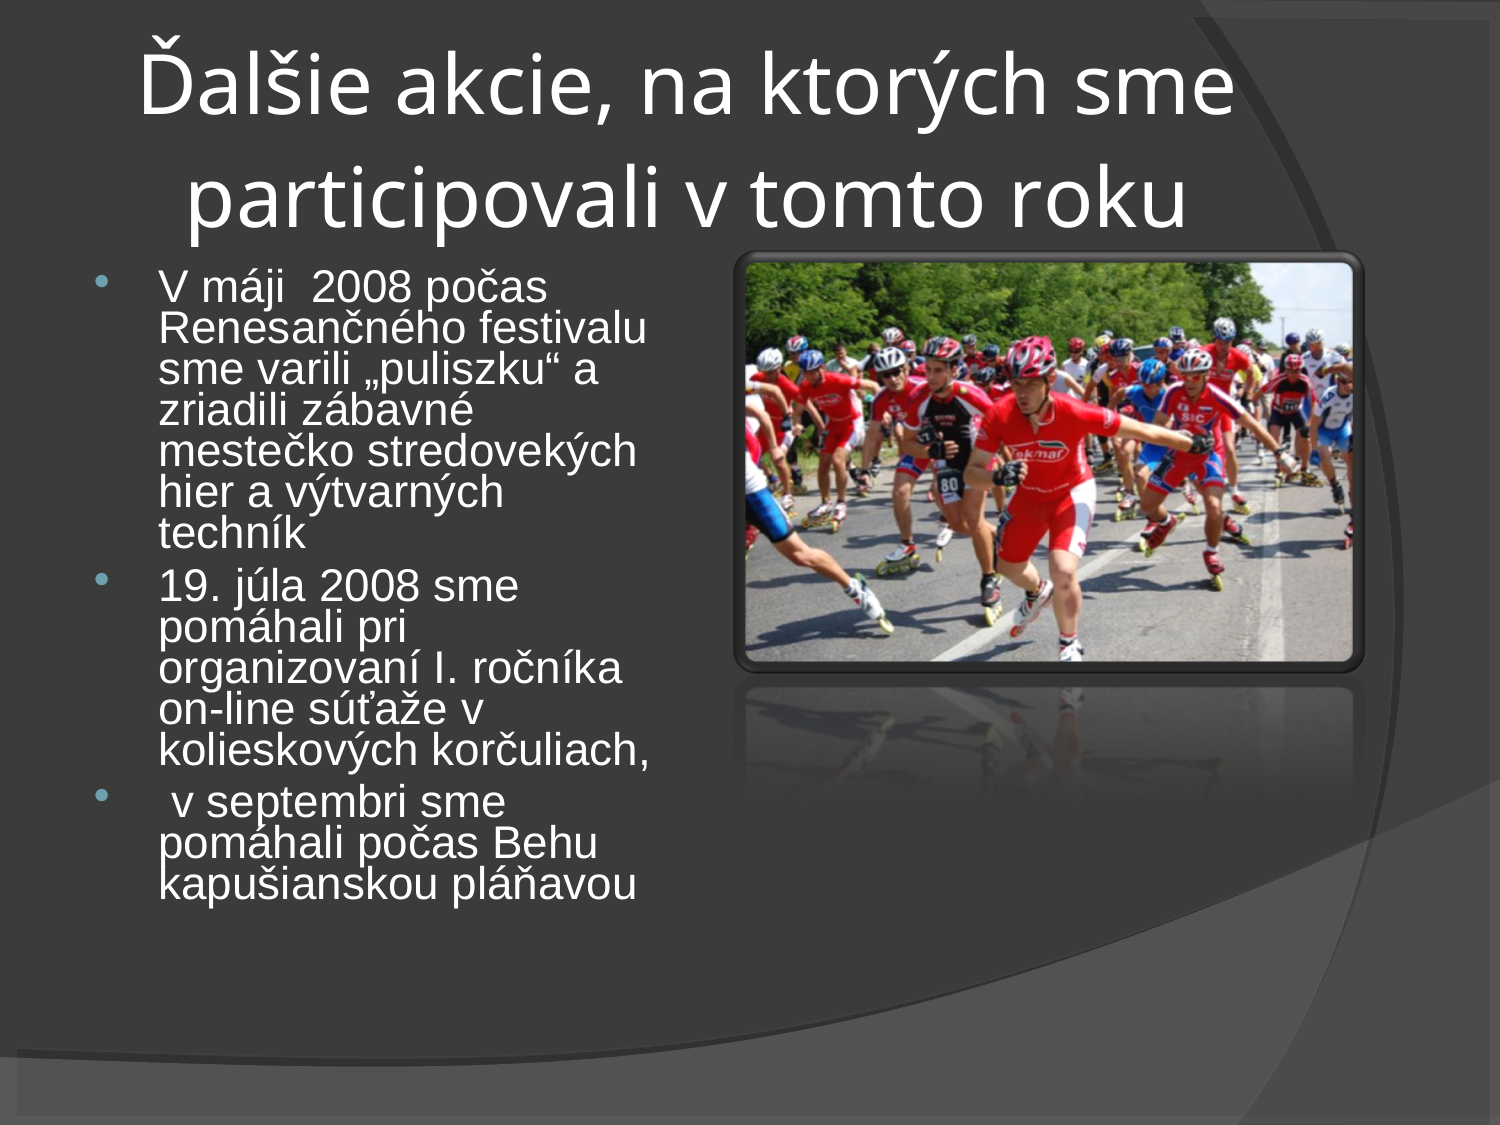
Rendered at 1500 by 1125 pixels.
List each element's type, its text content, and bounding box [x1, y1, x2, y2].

title Ďalšie akcie, na ktorých sme participovali v tomto roku [74, 36, 1300, 241]
text_box [729, 248, 1370, 1103]
list V máji 2008 počas Renesančného festivalu sme varili „puliszku“ a zriadili zábavné mestečko stredovekých hier a výtvarných techník 19. júla 2008 sme pomáhali pri organizovaní I. ročníka on-line súťaže v kolieskových korčuliach, v septembri sme pomáhali počas Behu kapušianskou pláňavou [75, 262, 676, 1006]
